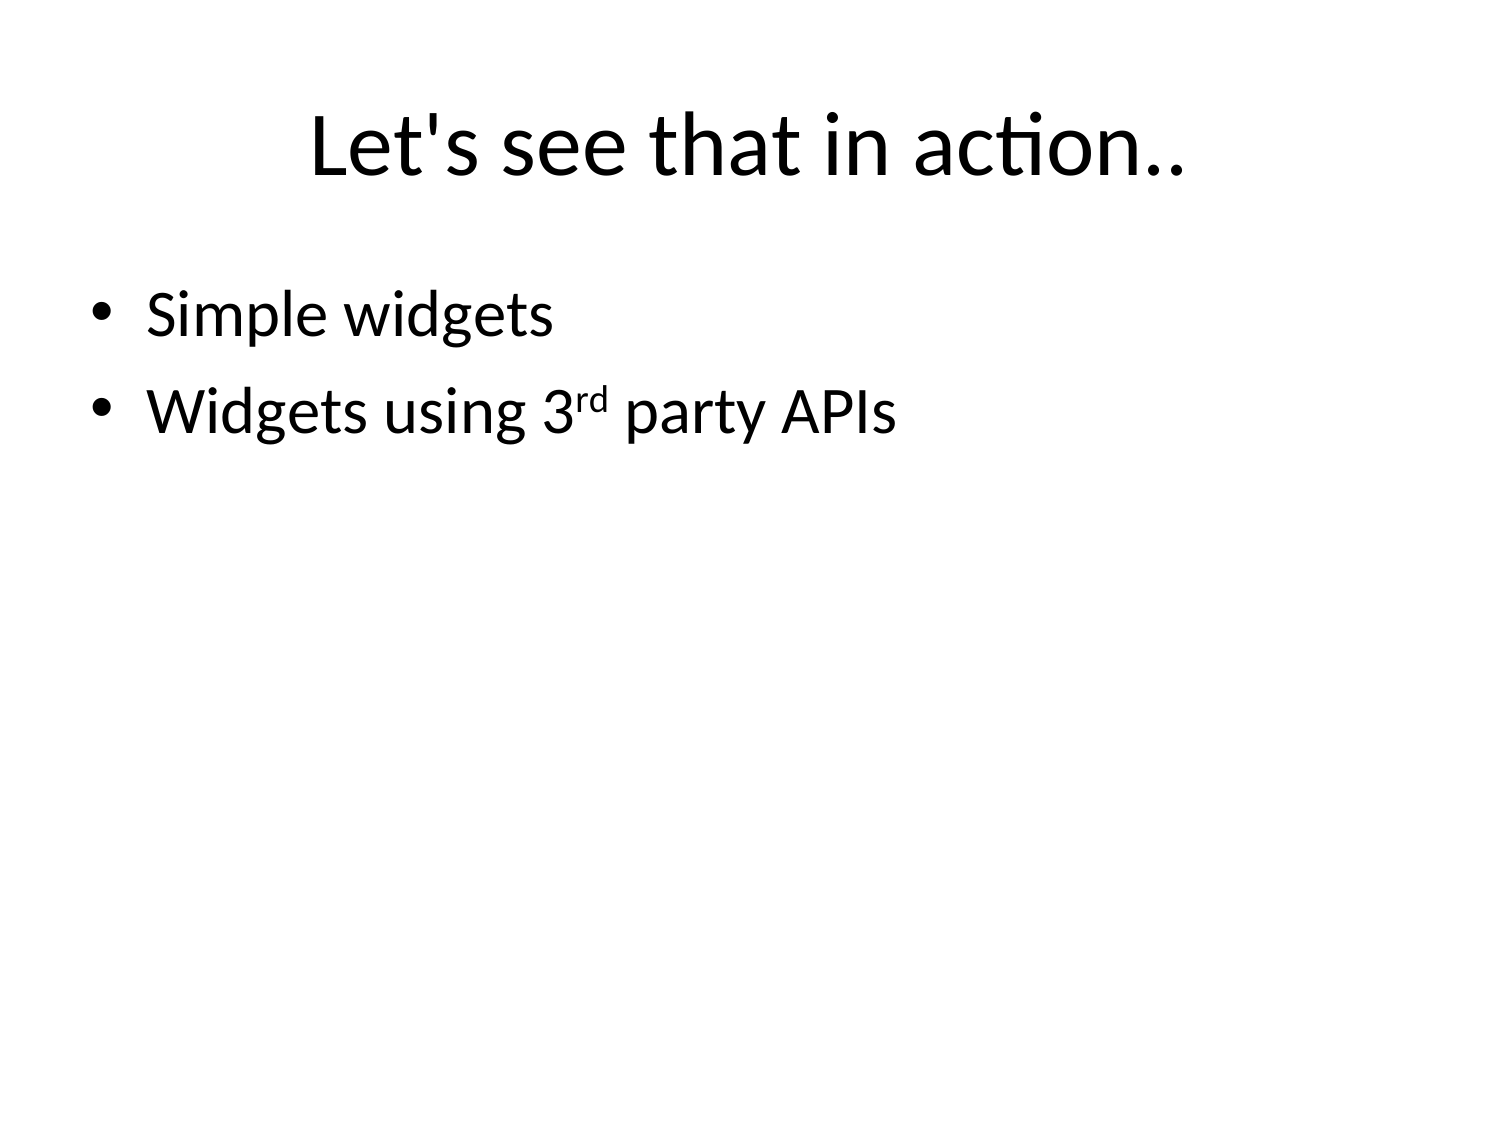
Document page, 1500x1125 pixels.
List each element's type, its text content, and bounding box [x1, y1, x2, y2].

list Simple widgets Widgets using 3rd party APIs [75, 262, 1426, 1006]
title Let's see that in action.. [75, 45, 1426, 233]
